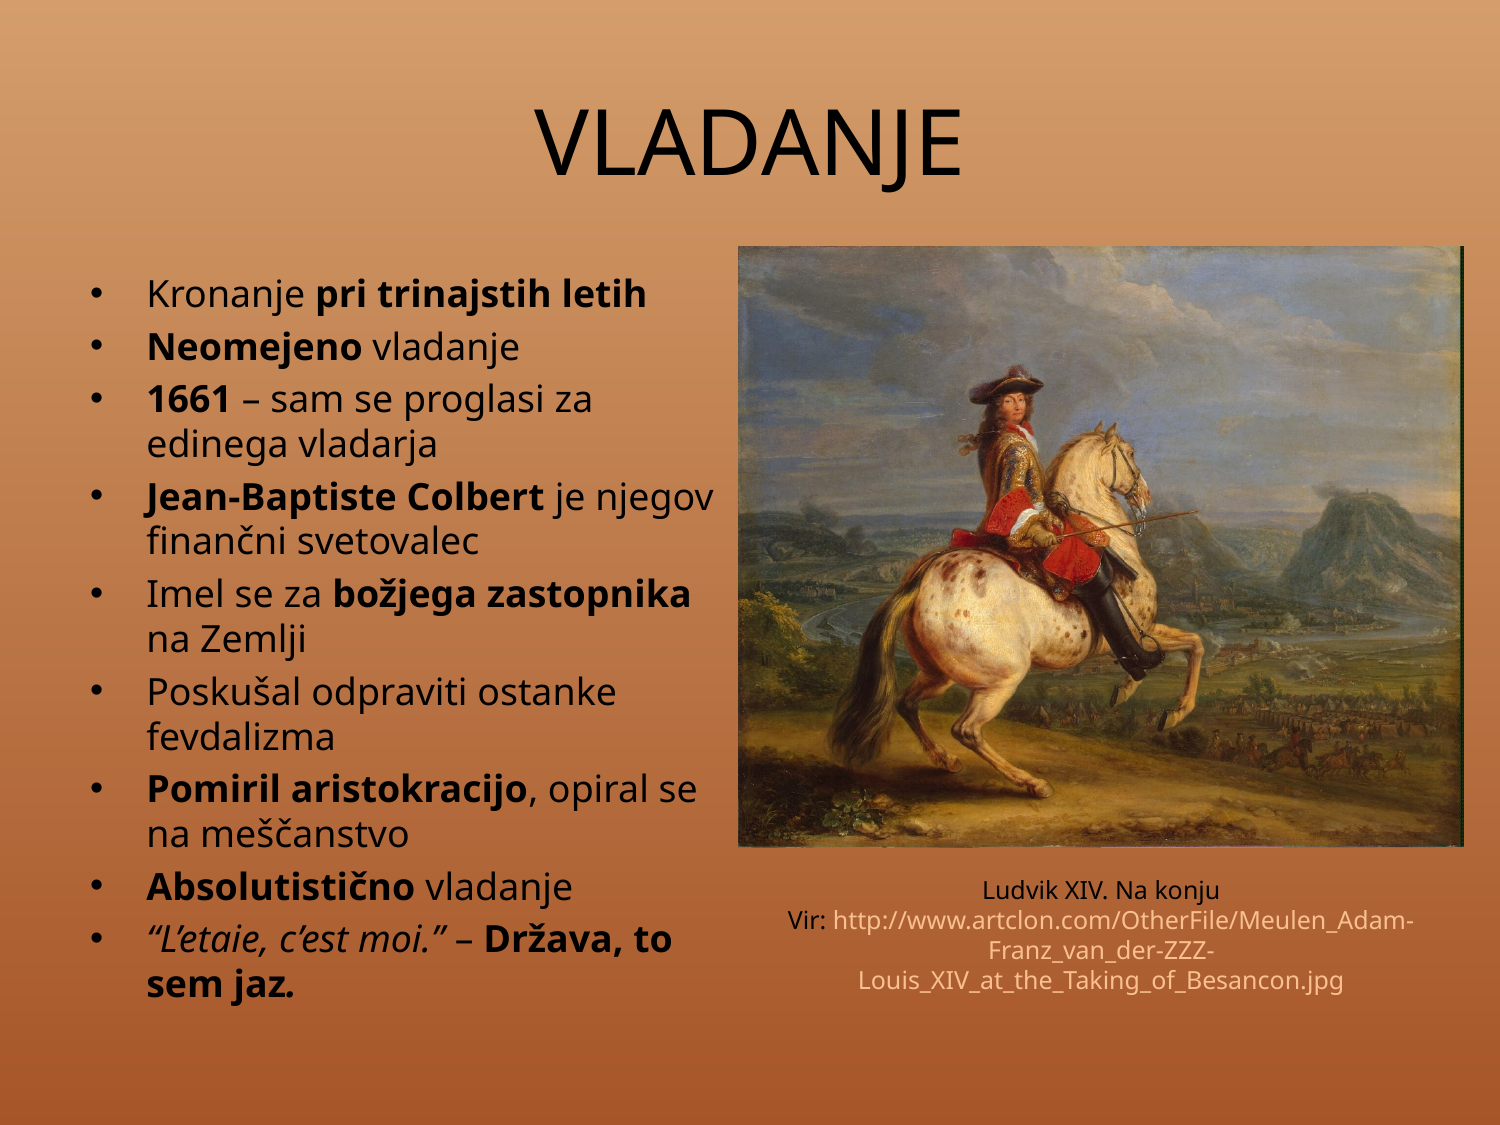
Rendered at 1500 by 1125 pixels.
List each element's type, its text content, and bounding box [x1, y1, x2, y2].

title VLADANJE [75, 45, 1425, 233]
list Kronanje pri trinajstih letih Neomejeno vladanje 1661 – sam se proglasi za edinega vladarja Jean-Baptiste Colbert je njegov finančni svetovalec Imel se za božjega zastopnika na Zemlji Poskušal odpraviti ostanke fevdalizma Pomiril aristokracijo, opiral se na meščanstvo Absolutistično vladanje “L’etaie, c’est moi.” – Država, to sem jaz. [75, 262, 738, 1005]
picture [738, 246, 1464, 848]
text_box Ludvik XIV. Na konju Vir: http://www.artclon.com/OtherFile/Meulen_Adam-Franz_van_der-ZZZ-Louis_XIV_at_the_Taking_of_Besancon.jpg [749, 867, 1453, 1002]
